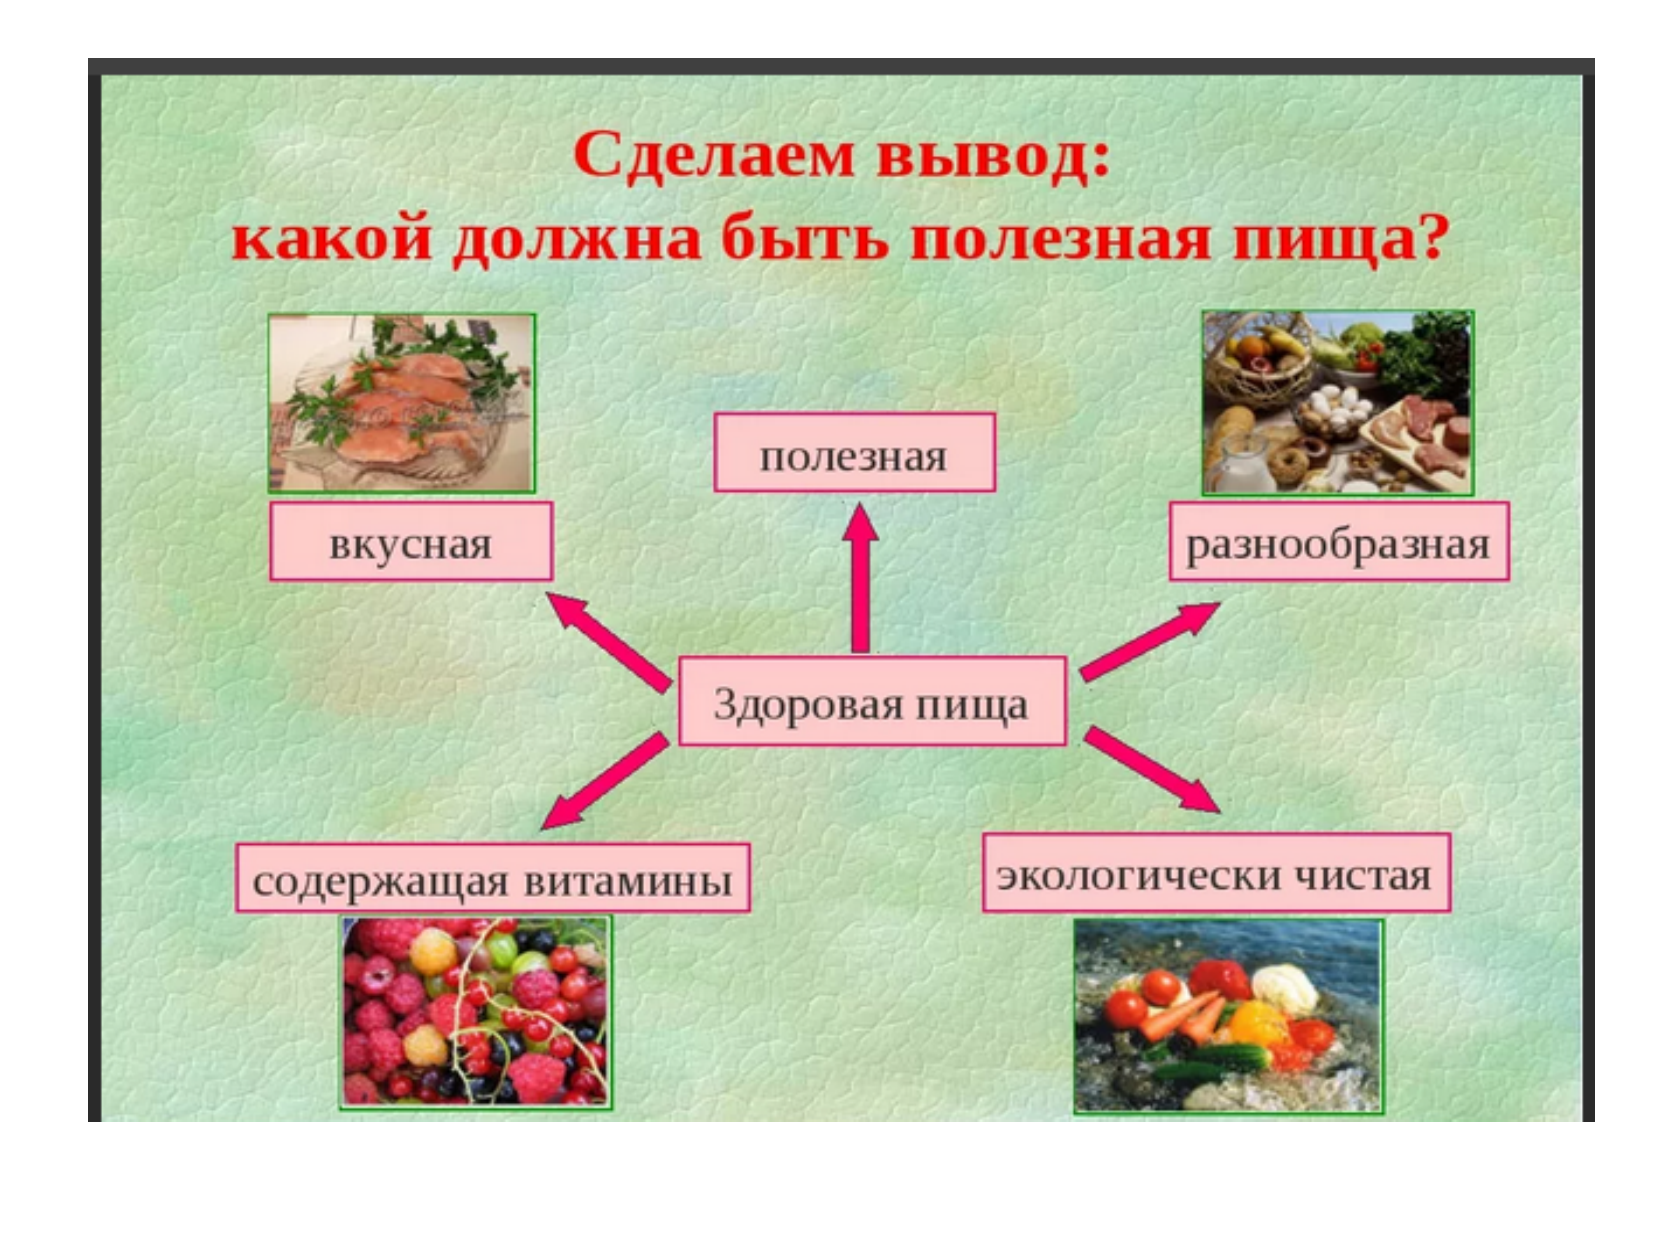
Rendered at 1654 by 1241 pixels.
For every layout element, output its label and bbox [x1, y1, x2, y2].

picture [88, 58, 1595, 1123]
